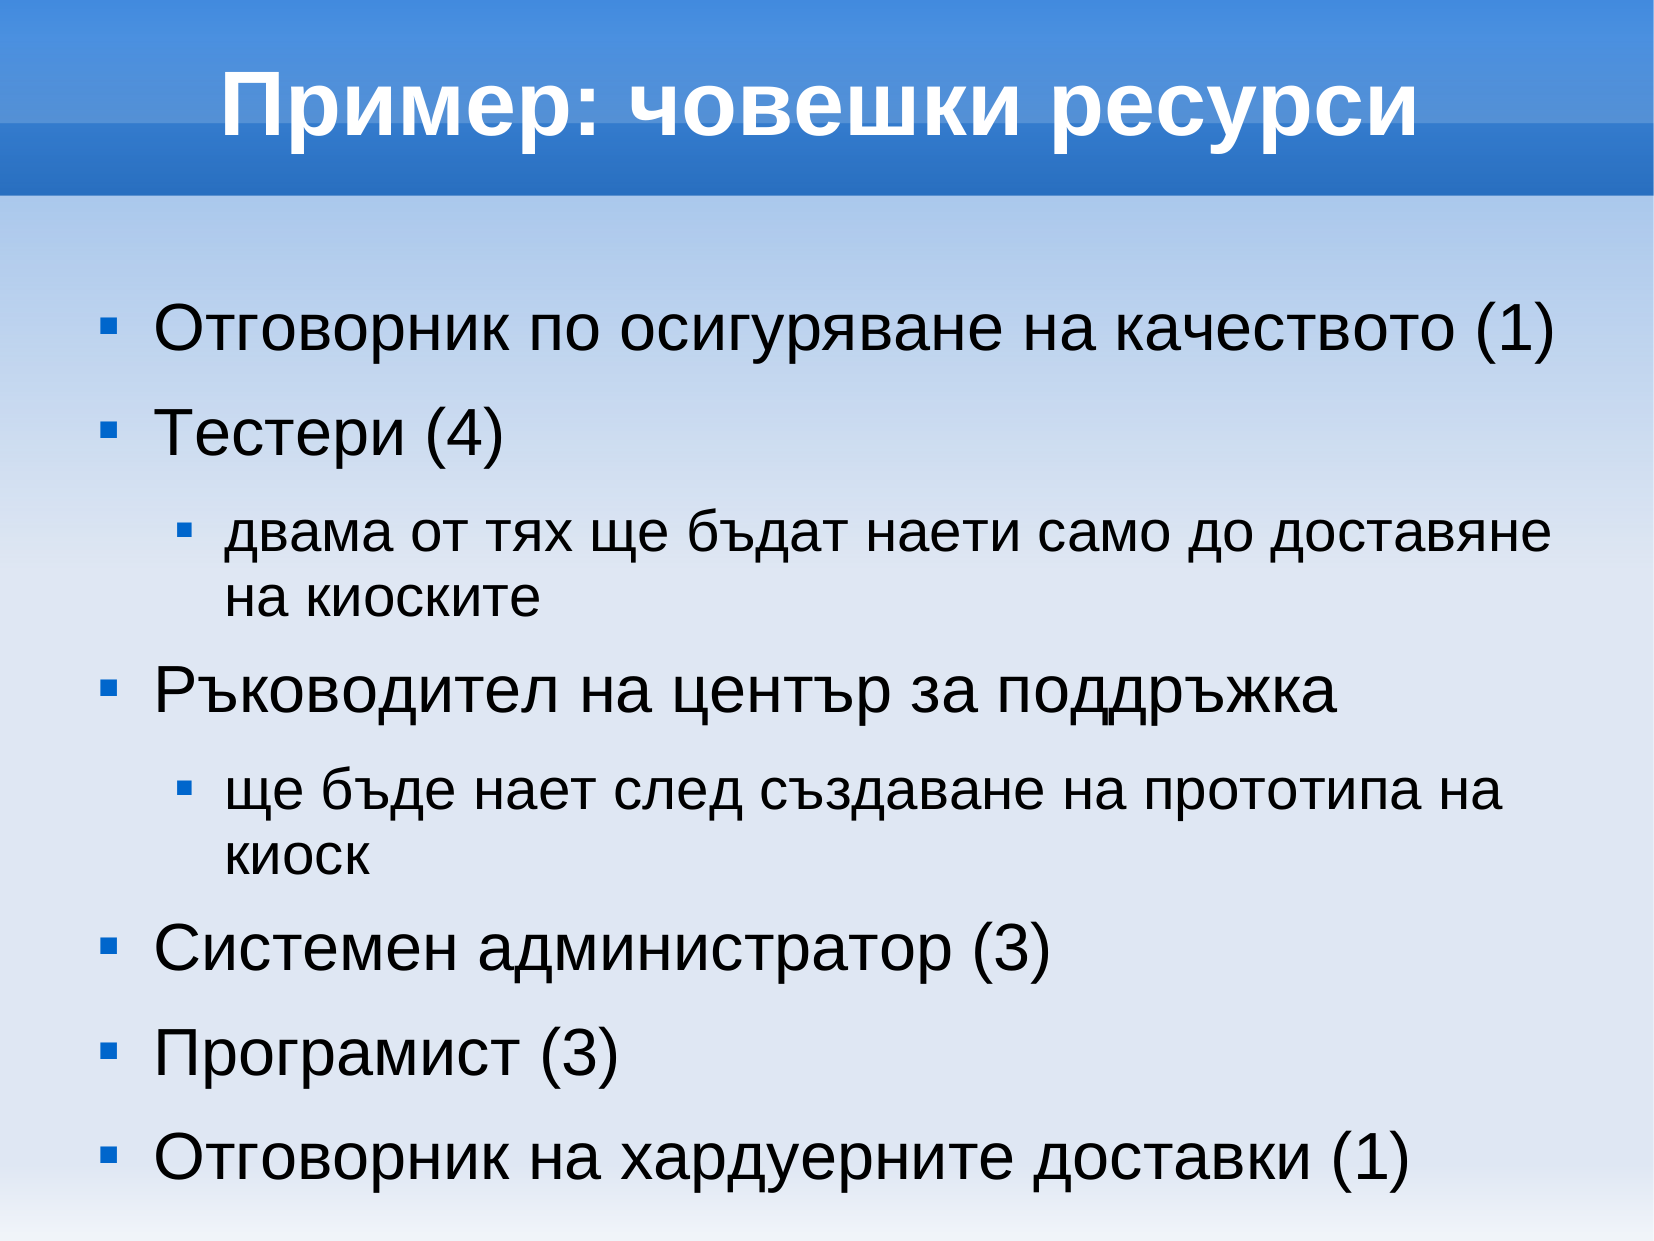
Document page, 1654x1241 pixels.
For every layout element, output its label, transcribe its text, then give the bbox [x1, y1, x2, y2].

picture [0, 0, 1654, 1241]
title Пример: човешки ресурси [76, 0, 1565, 208]
list Отговорник по осигуряване на качеството (1) Тестери (4) двама от тях ще бъдат наети само до доставяне на киоските Ръководител на център за поддръжка ще бъде нает след създаване на прототипа на киоск Системен администратор (3) Програмист (3) Отговорник на хардуерните доставки (1) [82, 290, 1571, 1194]
